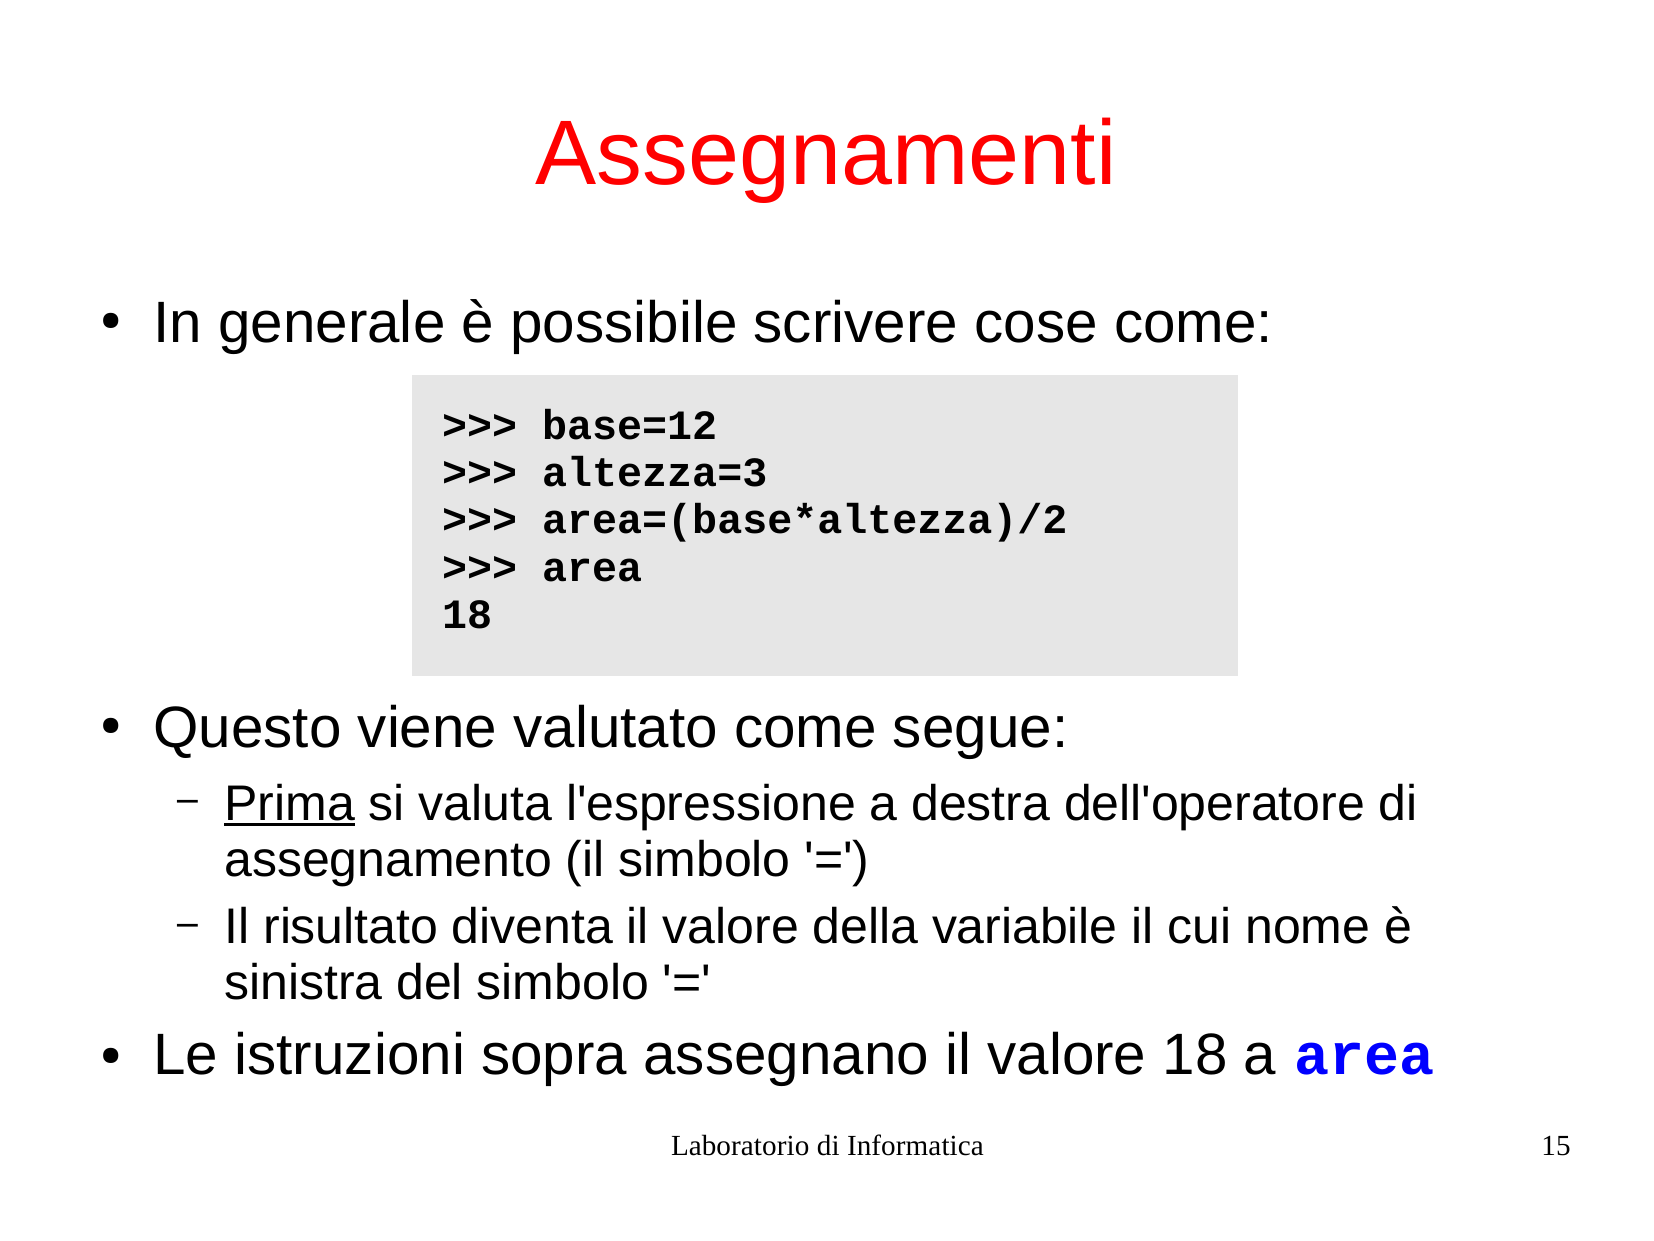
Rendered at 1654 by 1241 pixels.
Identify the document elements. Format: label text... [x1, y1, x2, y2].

list In generale è possibile scrivere cose come: Questo viene valutato come segue: Prima si valuta l'espressione a destra dell'operatore di assegnamento (il simbolo '=') Il risultato diventa il valore della variabile il cui nome è sinistra del simbolo '=' Le istruzioni sopra assegnano il valore 18 a area [82, 290, 1571, 1109]
text_box >>> base=12 >>> altezza=3 >>> area=(base*altezza)/2 >>> area 18 [412, 375, 1238, 676]
title Assegnamenti [82, 49, 1571, 257]
